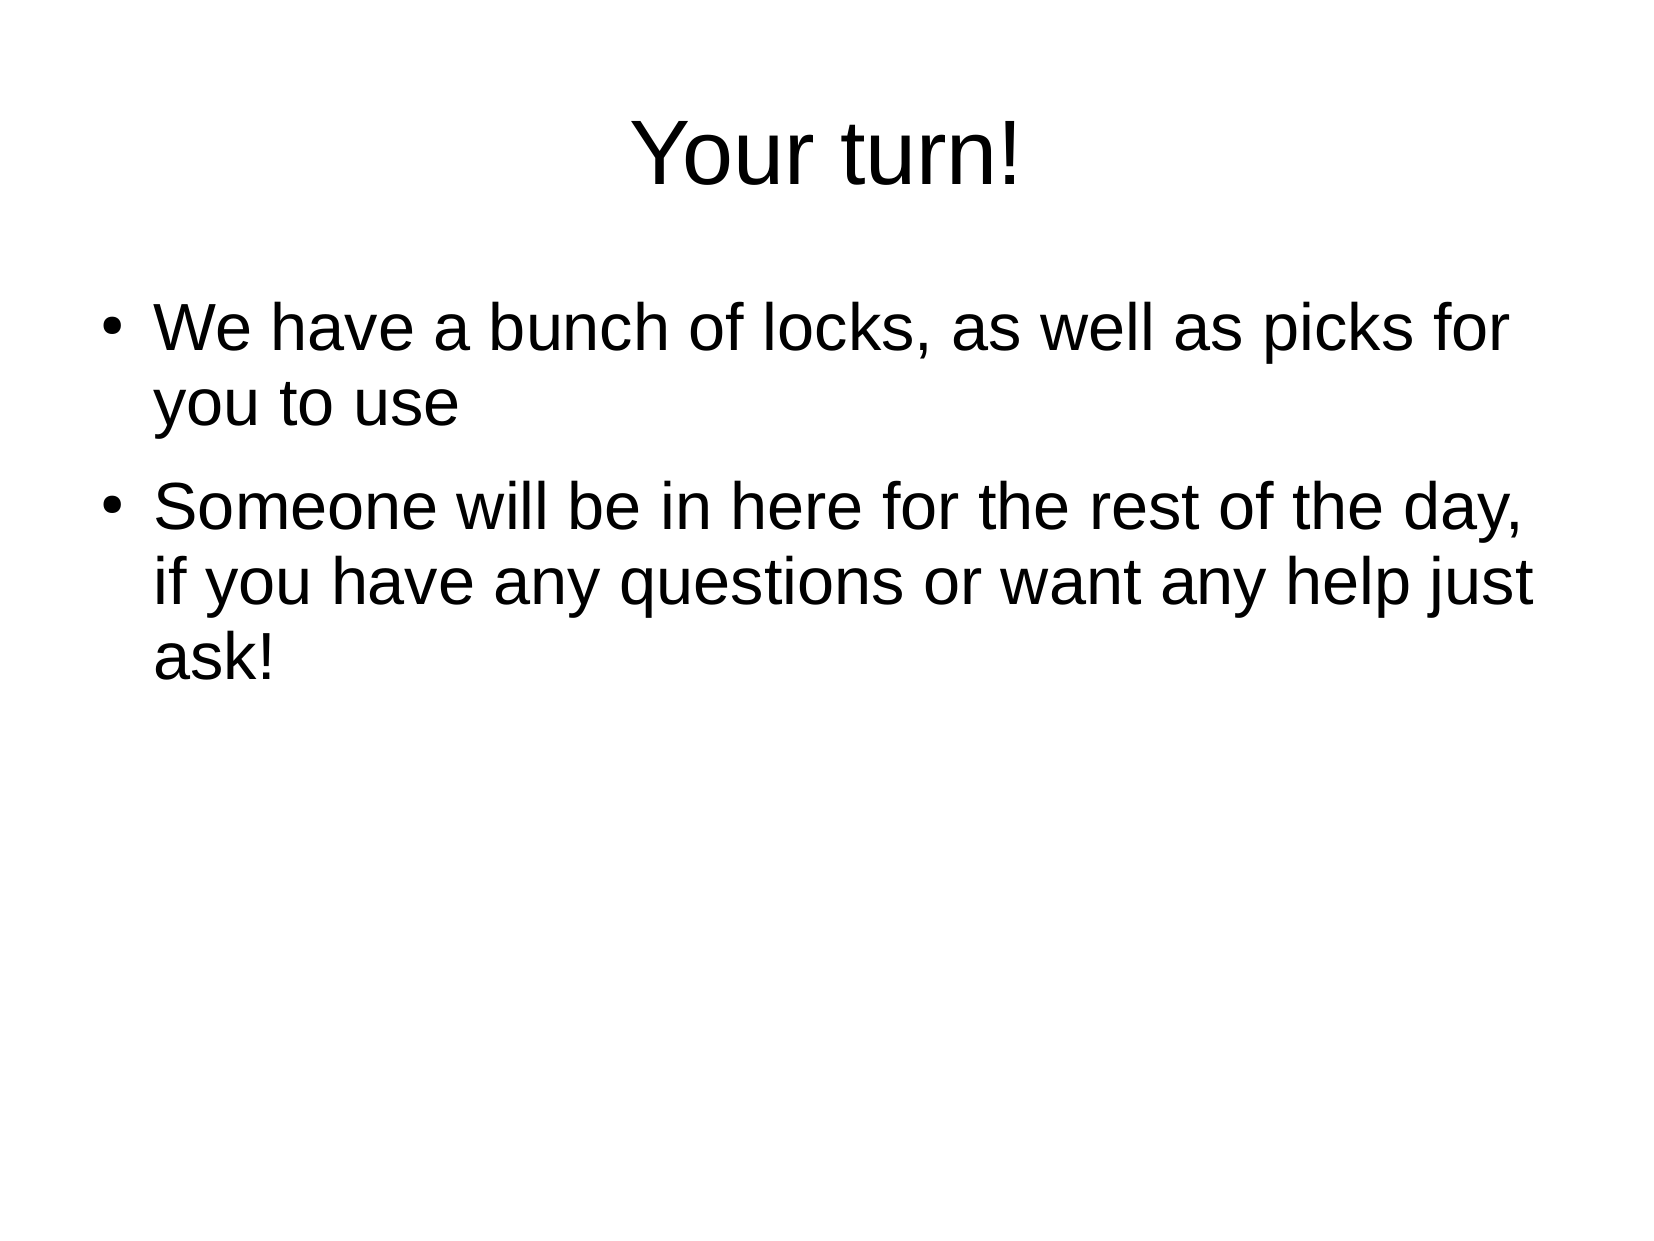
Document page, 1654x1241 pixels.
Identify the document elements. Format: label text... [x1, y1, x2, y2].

list We have a bunch of locks, as well as picks for you to use Someone will be in here for the rest of the day, if you have any questions or want any help just ask! [82, 290, 1571, 1109]
title Your turn! [82, 56, 1571, 250]
